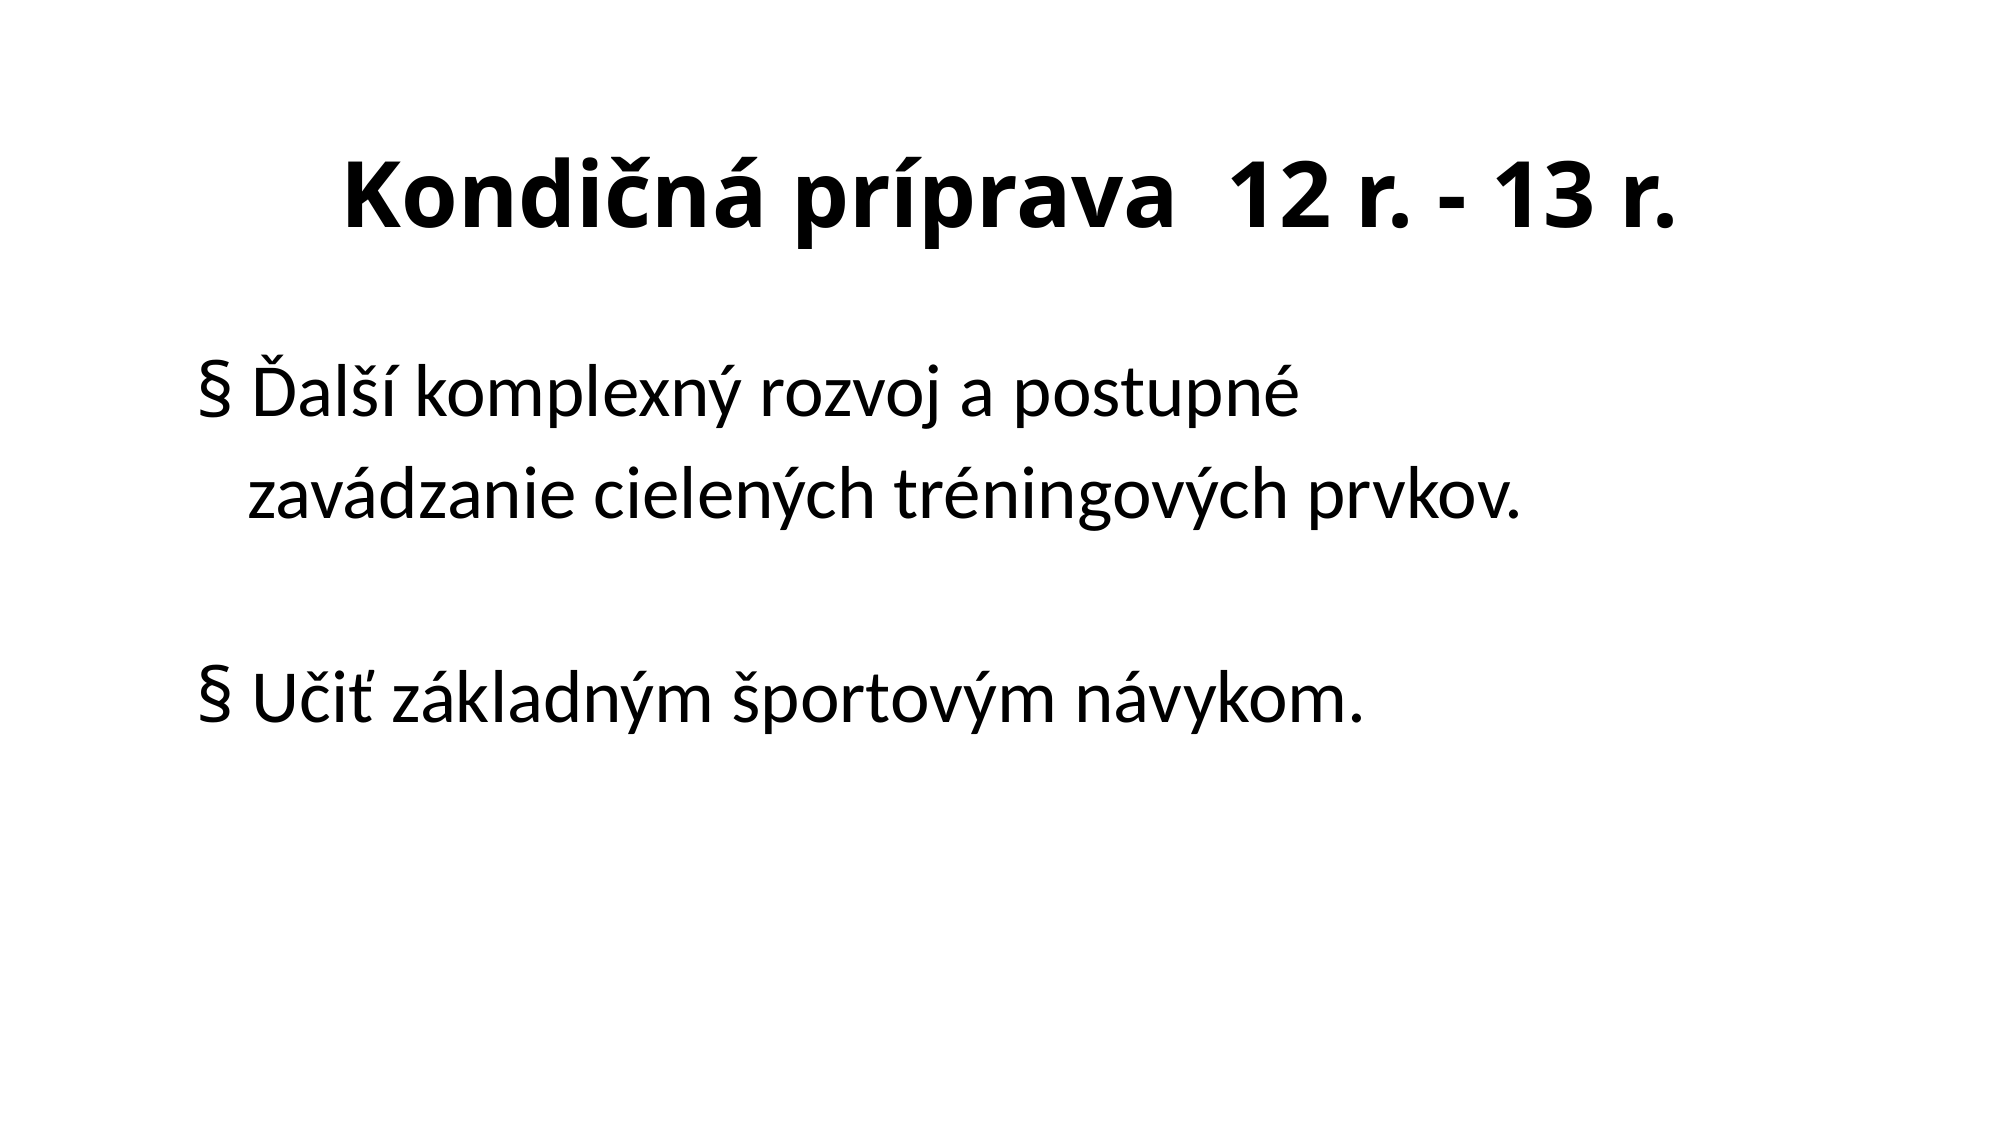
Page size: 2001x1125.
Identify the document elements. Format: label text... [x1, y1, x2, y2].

list Ďalší komplexný rozvoj a postupné zavádzanie cielených tréningových prvkov. Učiť základným športovým návykom. [181, 344, 1649, 1033]
title Kondičná príprava 12 r. - 13 r. [147, 88, 1873, 307]
